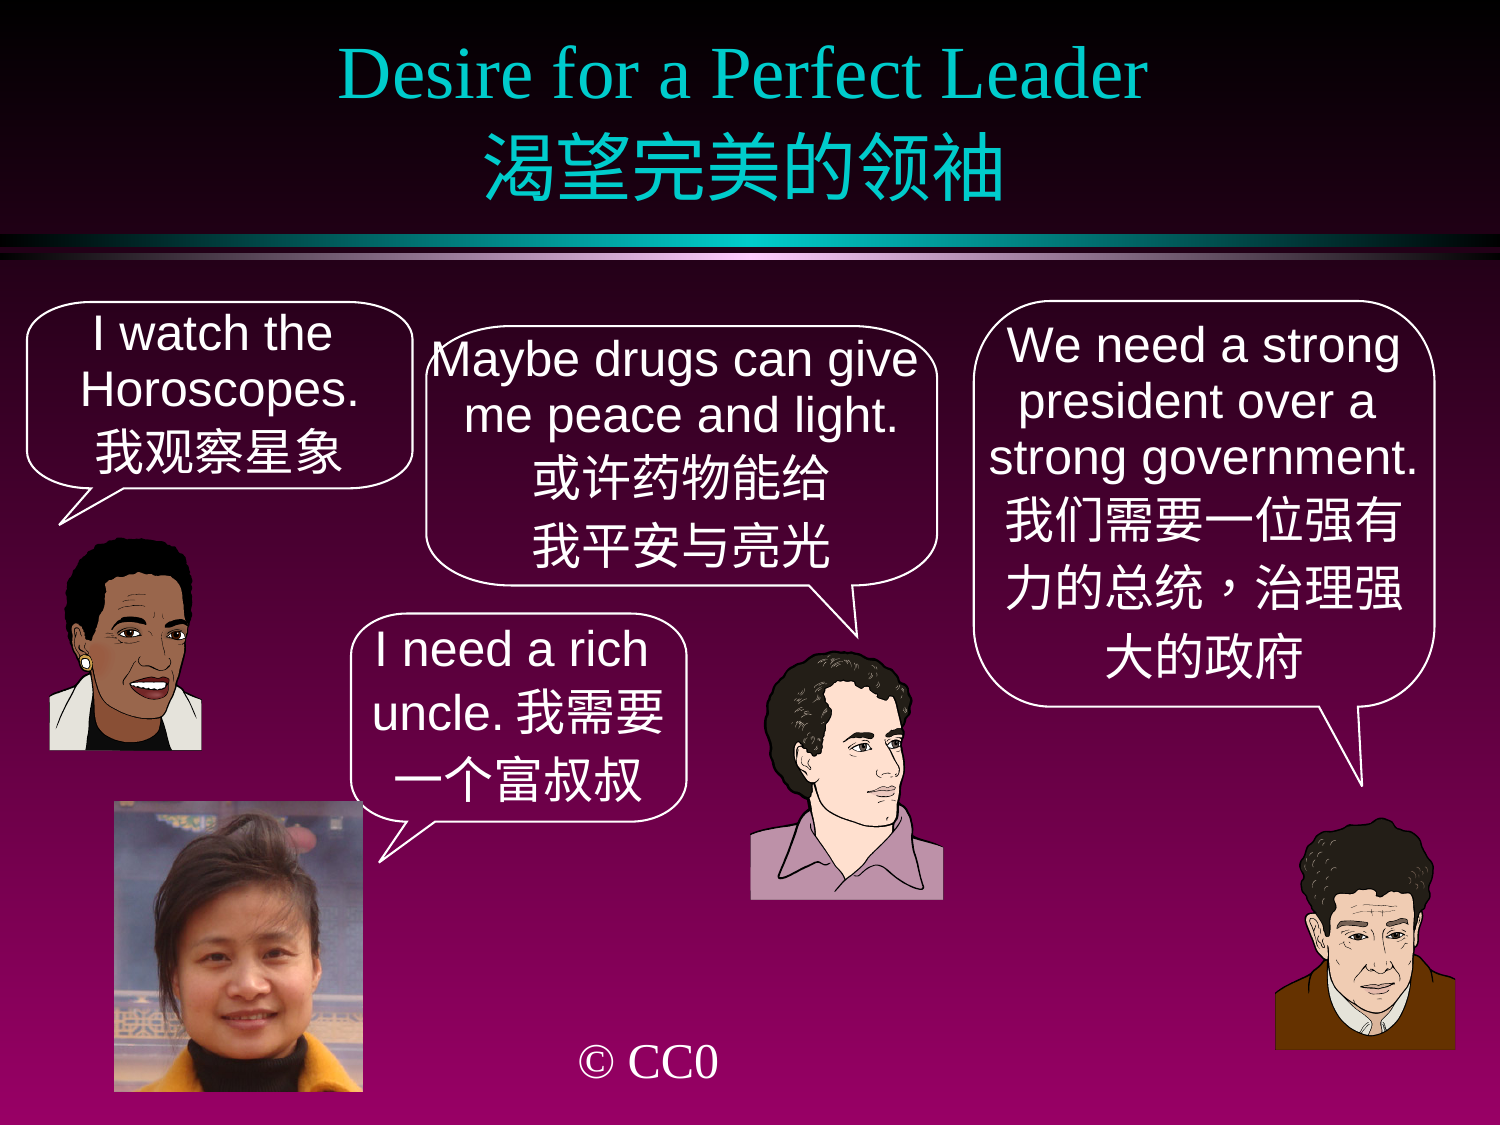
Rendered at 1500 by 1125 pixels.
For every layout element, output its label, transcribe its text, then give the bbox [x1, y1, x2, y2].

text_box We need a strong president over a strong government. 我们需要一位强有 力的总统，治理强 大的政府 [973, 301, 1435, 787]
text_box I need a rich uncle.我需要 一个富叔叔 [351, 613, 687, 863]
text_box I watch the Horoscopes. 我观察星象 [26, 302, 413, 526]
picture [750, 650, 944, 901]
text_box Maybe drugs can give me peace and light. 或许药物能给 我平安与亮光 [426, 326, 938, 637]
picture [1275, 816, 1456, 1051]
picture [49, 537, 202, 751]
picture [114, 801, 363, 1092]
text_box © CC0 [562, 1026, 938, 1097]
title Desire for a Perfect Leader 渴望完美的领袖 [99, 37, 1388, 225]
